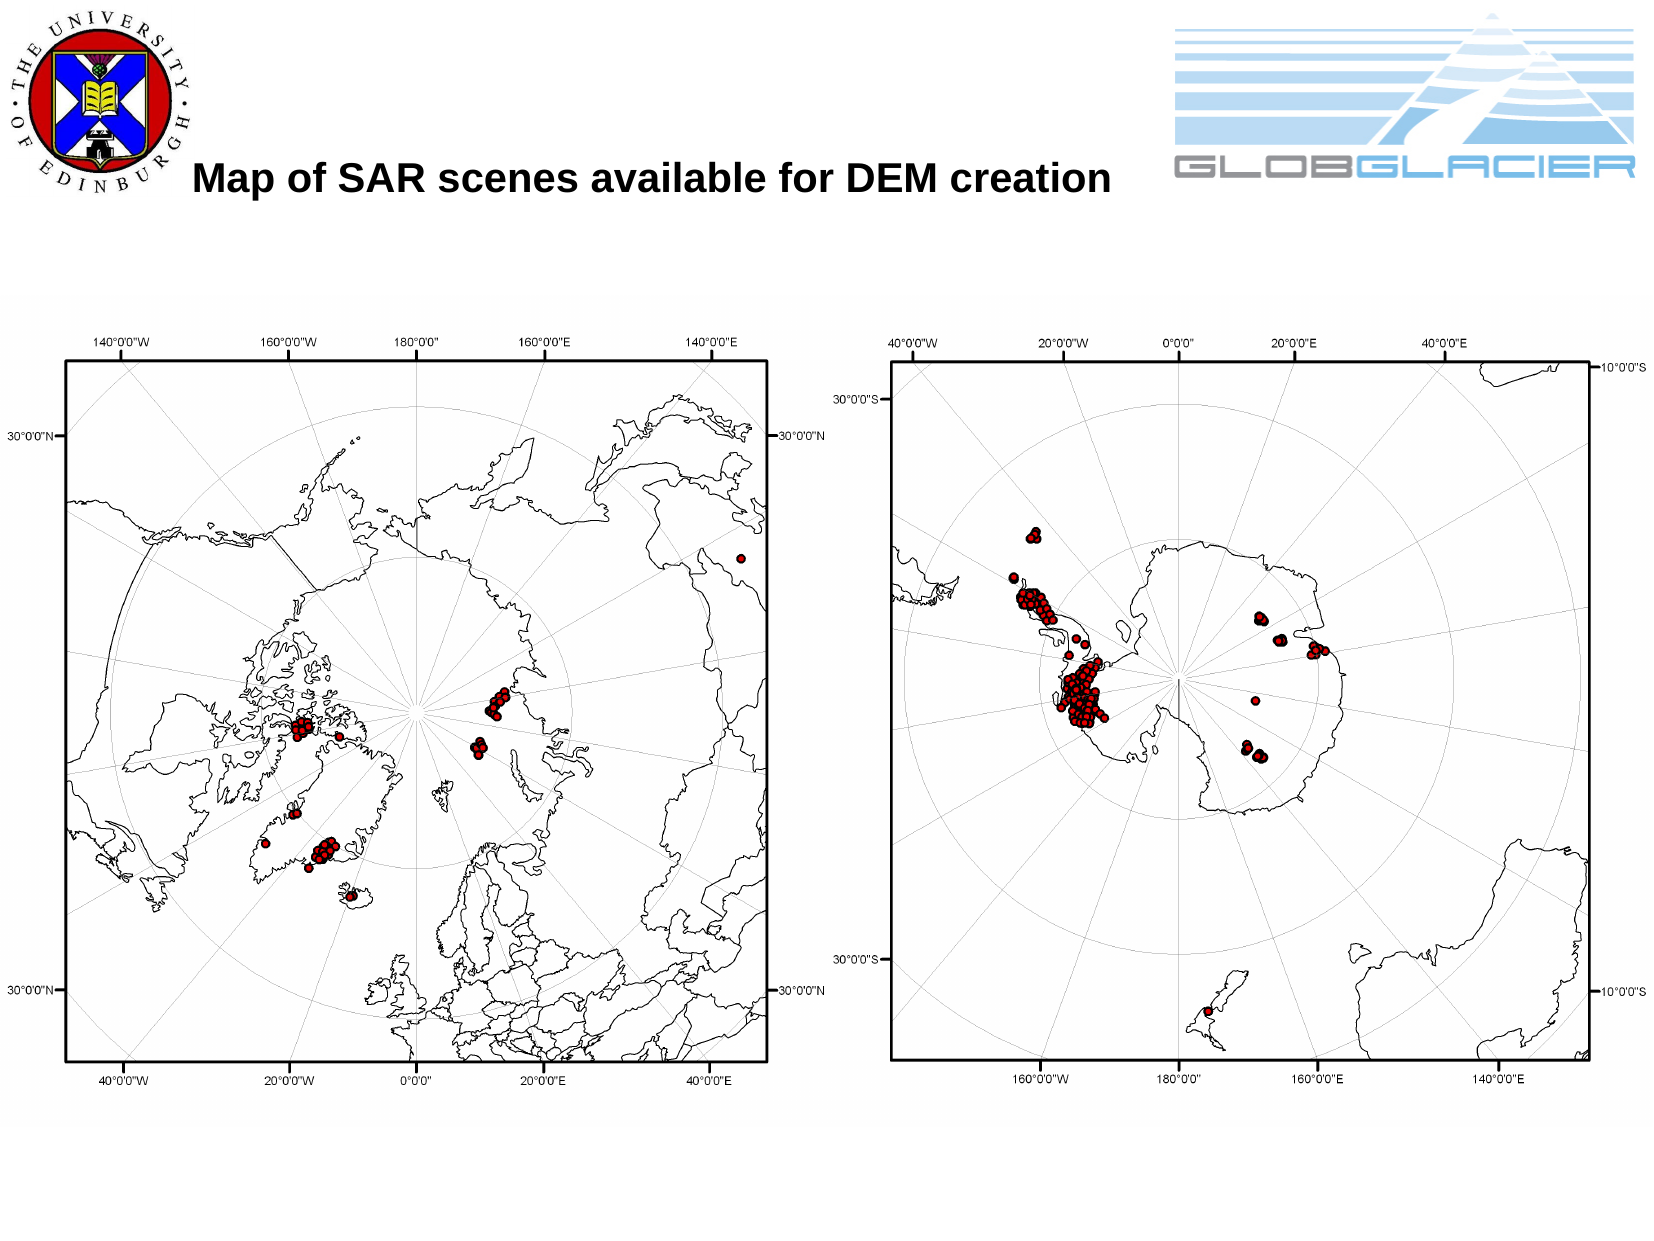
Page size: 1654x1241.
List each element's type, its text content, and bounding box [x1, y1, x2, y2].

picture [1139, 0, 1654, 188]
picture [6, 5, 195, 197]
picture [0, 295, 1654, 1127]
text_box Map of SAR scenes available for DEM creation [177, 147, 1127, 226]
